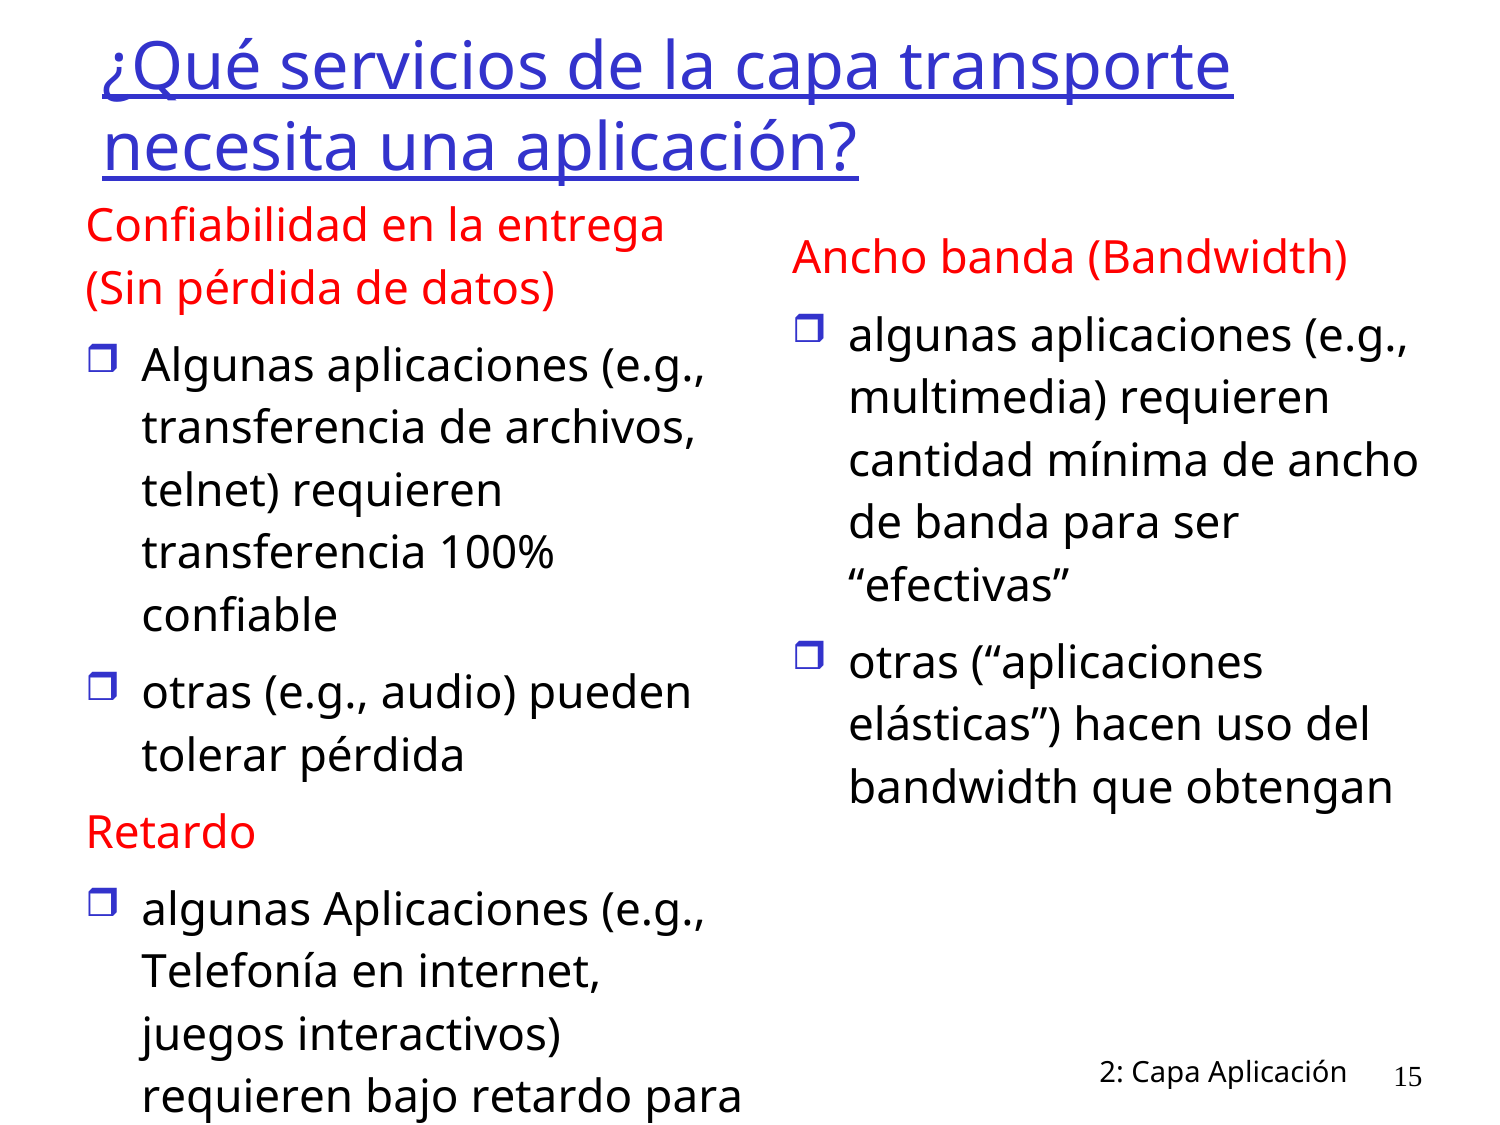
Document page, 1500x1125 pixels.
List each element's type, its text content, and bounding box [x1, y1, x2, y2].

list Confiabilidad en la entrega (Sin pérdida de datos) Algunas aplicaciones (e.g., transferencia de archivos, telnet) requieren transferencia 100% confiable otras (e.g., audio) pueden tolerar pérdida Retardo algunas Aplicaciones (e.g., Telefonía en internet, juegos interactivos) requieren bajo retardo para ser “efectivas” [79, 192, 751, 1051]
list Ancho banda (Bandwidth) algunas aplicaciones (e.g., multimedia) requieren cantidad mínima de ancho de banda para ser “efectivas” otras (“aplicaciones elásticas”) hacen uso del bandwidth que obtengan [792, 224, 1464, 734]
title ¿Qué servicios de la capa transporte necesita una aplicación? [87, 15, 1463, 196]
